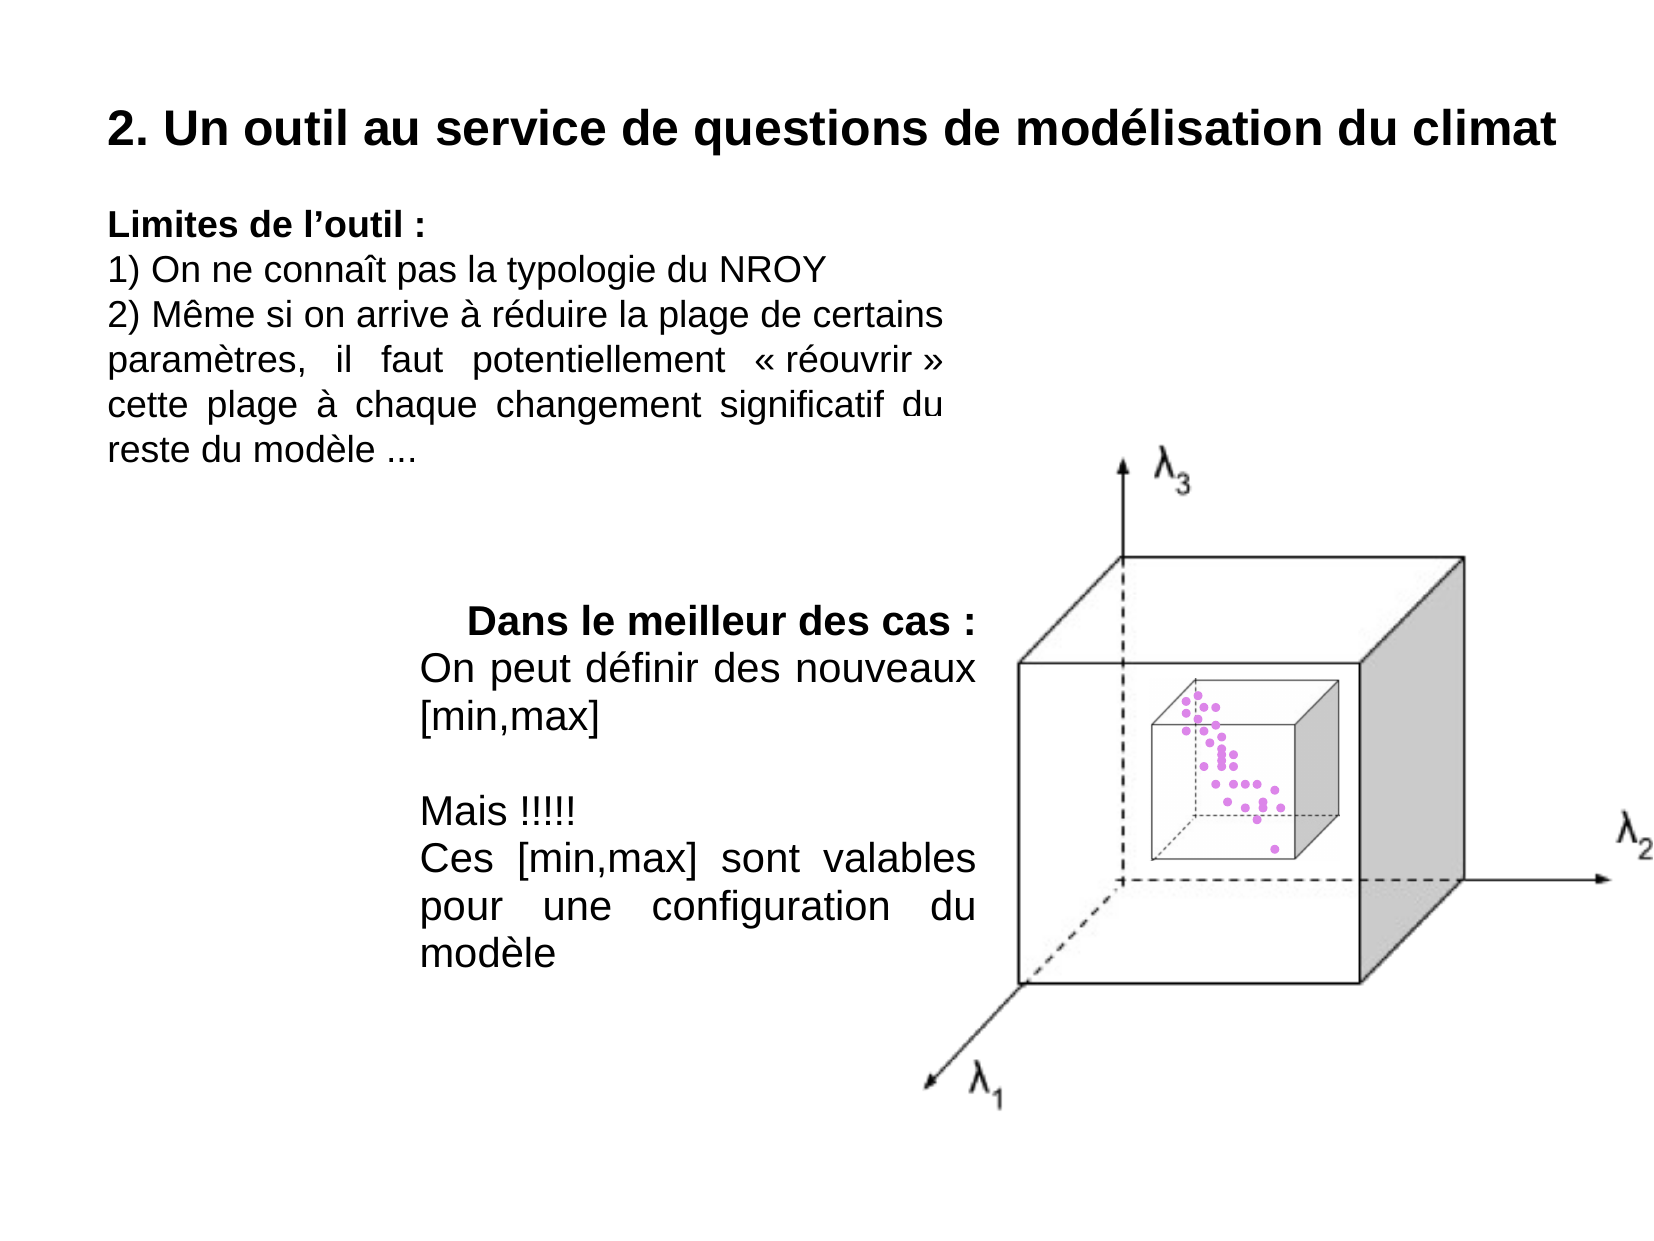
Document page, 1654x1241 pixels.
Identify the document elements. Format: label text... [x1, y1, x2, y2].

text_box [1193, 691, 1203, 701]
text_box [1211, 720, 1221, 730]
text_box [1228, 762, 1238, 772]
text_box [1258, 797, 1268, 813]
text_box [1228, 779, 1238, 789]
text_box [1228, 750, 1238, 760]
text_box [1211, 779, 1221, 789]
text_box [1252, 779, 1262, 789]
text_box [1193, 714, 1203, 724]
text_box Dans le meilleur des cas : On peut définir des nouveaux [min,max] Mais !!!!! Ces [min,max] sont valables pour une configuration du modèle [404, 589, 1006, 1033]
text_box [1252, 815, 1262, 825]
text_box [1199, 762, 1209, 772]
text_box [1217, 732, 1227, 742]
text_box [1217, 744, 1227, 772]
text_box [1199, 726, 1209, 736]
text_box [1181, 708, 1191, 718]
text_box 2. Un outil au service de questions de modélisation du climat Limites de l’outil : 1) On ne connaît pas la typologie du NROY 2) Même si on arrive à réduire la plage de certains paramètres, il faut potentiellement « réouvrir » cette plage à chaque changement significatif du reste du modèle ... [108, 95, 1594, 292]
text_box [1240, 779, 1250, 789]
text_box [1181, 726, 1191, 736]
text_box [1240, 803, 1250, 813]
picture [899, 416, 1653, 1121]
text_box [1276, 803, 1286, 813]
text_box [1181, 696, 1191, 706]
text_box [1205, 738, 1215, 748]
text_box [1211, 702, 1221, 712]
text_box [1223, 797, 1233, 807]
text_box [1199, 702, 1209, 712]
text_box [1270, 844, 1280, 854]
text_box [1270, 785, 1280, 795]
